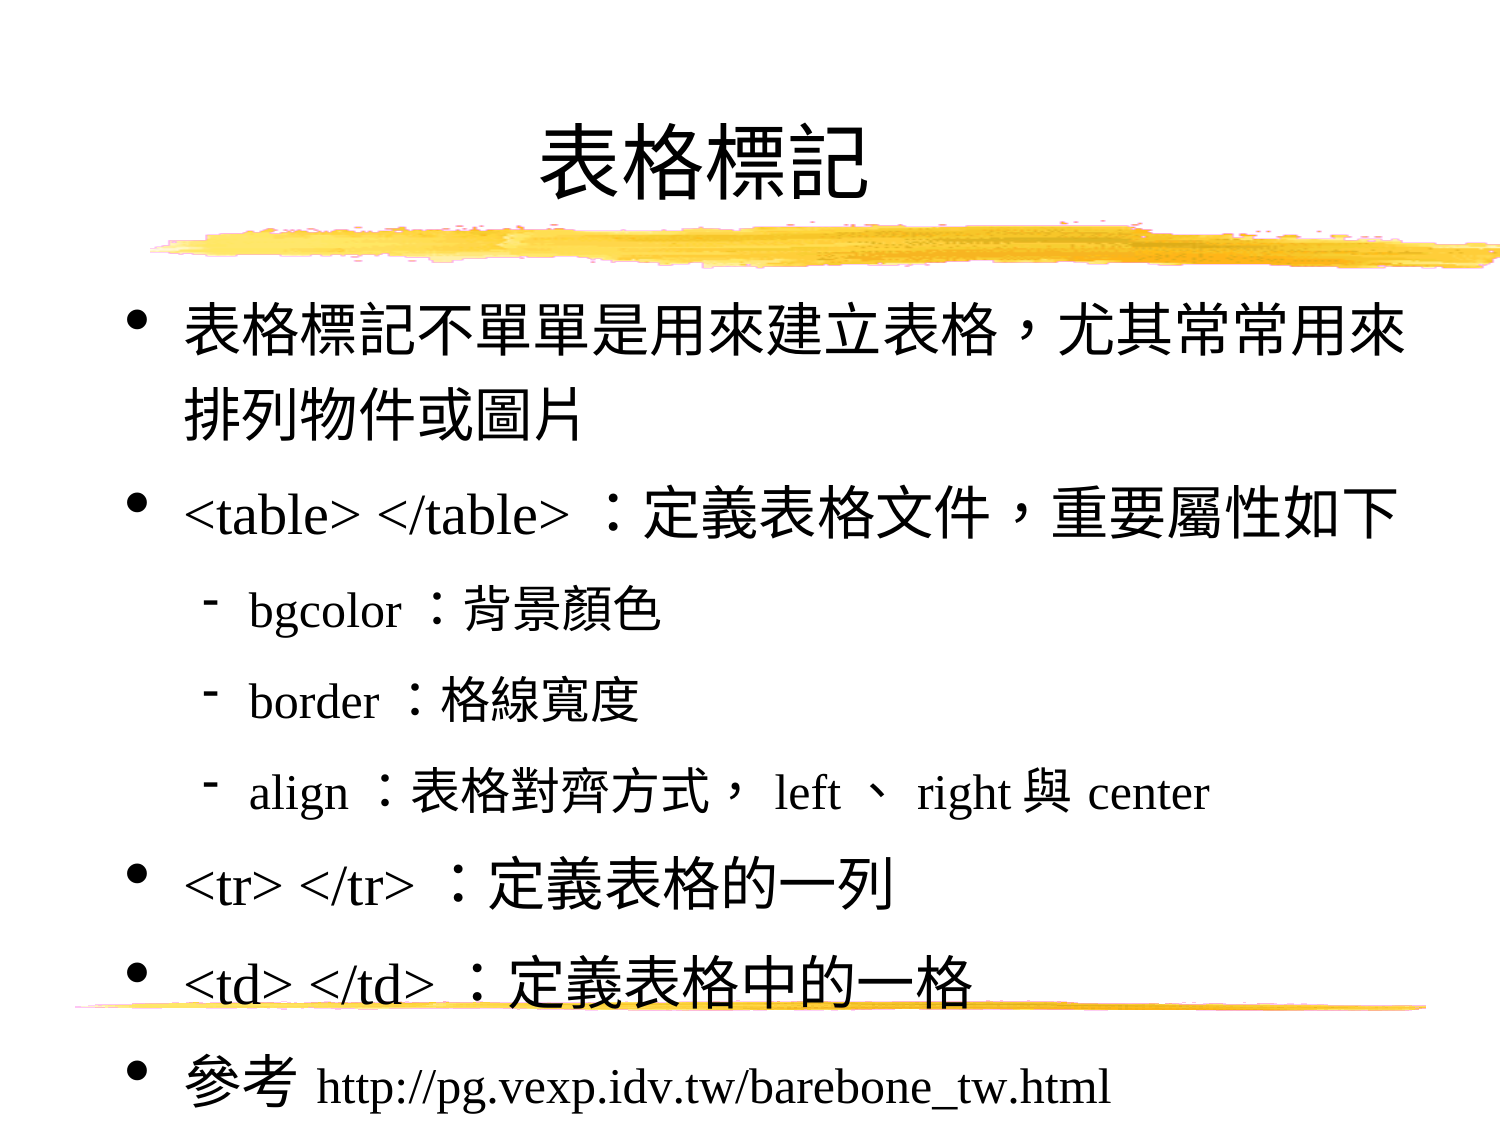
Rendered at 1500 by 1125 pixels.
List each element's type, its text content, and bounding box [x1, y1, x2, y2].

title 表格標記 [66, 37, 1342, 225]
picture [150, 215, 1500, 279]
picture [75, 999, 112, 1013]
list 表格標記不單單是用來建立表格，尤其常常用來排列物件或圖片 <table> </table>：定義表格文件，重要屬性如下 bgcolor：背景顏色 border：格線寬度 align：表格對齊方式，left、right與center <tr> </tr>：定義表格的一列 <td> </td>：定義表格中的一格 參考http://pg.vexp.idv.tw/barebone_tw.html [112, 276, 1438, 1125]
